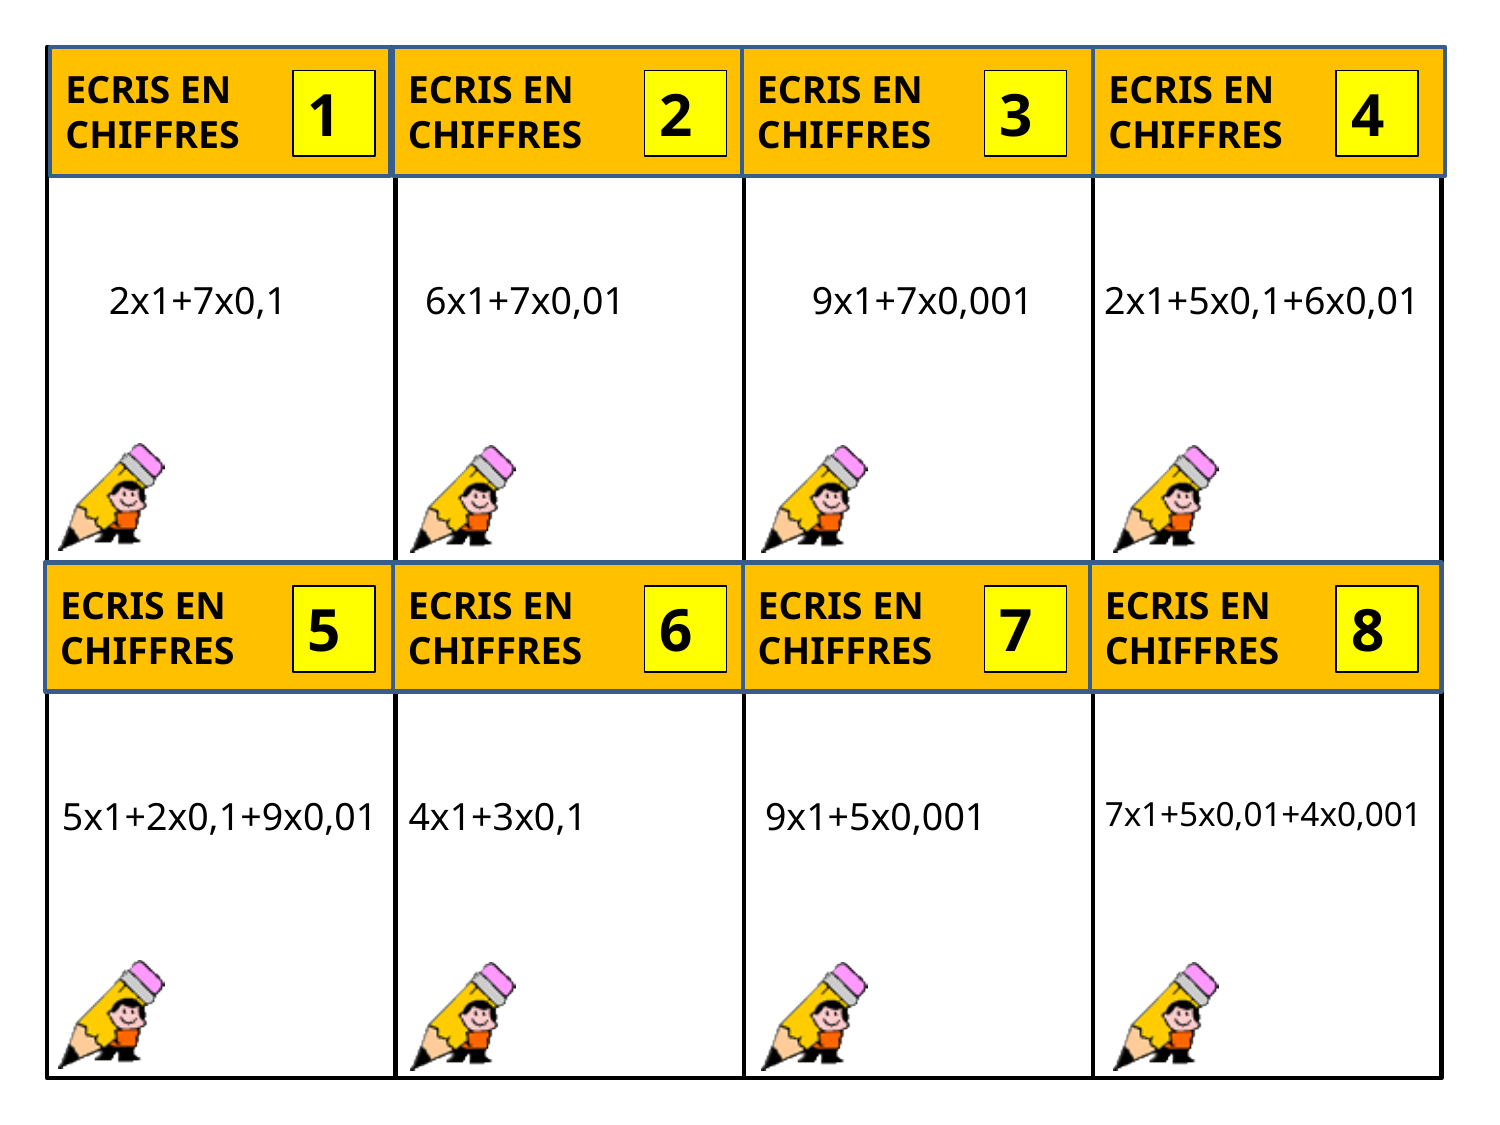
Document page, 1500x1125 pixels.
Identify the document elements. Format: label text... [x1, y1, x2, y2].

text_box 2x1+5x0,1+6x0,01 [1089, 269, 1434, 331]
text_box 1 [292, 70, 376, 157]
picture [1113, 962, 1219, 1071]
picture [761, 962, 868, 1071]
text_box 4x1+3x0,1 [393, 785, 601, 846]
text_box 2 [644, 70, 727, 157]
text_box 9x1+7x0,001 [796, 269, 1051, 331]
text_box 3 [984, 70, 1067, 157]
text_box 5 [292, 585, 376, 672]
picture [58, 443, 165, 551]
picture [410, 962, 516, 1071]
text_box ECRIS EN CHIFFRES [393, 47, 742, 176]
text_box 7 [984, 585, 1067, 672]
picture [410, 445, 516, 553]
text_box ECRIS EN CHIFFRES [742, 47, 1093, 176]
text_box 6 [644, 585, 727, 672]
text_box 7x1+5x0,01+4x0,001 [1089, 785, 1441, 841]
text_box ECRIS EN CHIFFRES [50, 47, 390, 176]
text_box ECRIS EN CHIFFRES [743, 562, 1090, 691]
picture [761, 445, 868, 553]
text_box 2x1+7x0,1 [93, 269, 302, 331]
text_box ECRIS EN CHIFFRES [1090, 562, 1441, 691]
text_box ECRIS EN CHIFFRES [45, 562, 393, 691]
text_box 9x1+5x0,001 [750, 785, 1004, 846]
text_box 4 [1335, 70, 1418, 157]
text_box 5x1+2x0,1+9x0,01 [46, 785, 392, 846]
picture [1113, 445, 1219, 553]
text_box ECRIS EN CHIFFRES [1093, 47, 1445, 176]
text_box ECRIS EN CHIFFRES [393, 562, 743, 691]
text_box 8 [1335, 585, 1418, 672]
text_box 6x1+7x0,01 [410, 269, 641, 331]
picture [58, 960, 165, 1069]
